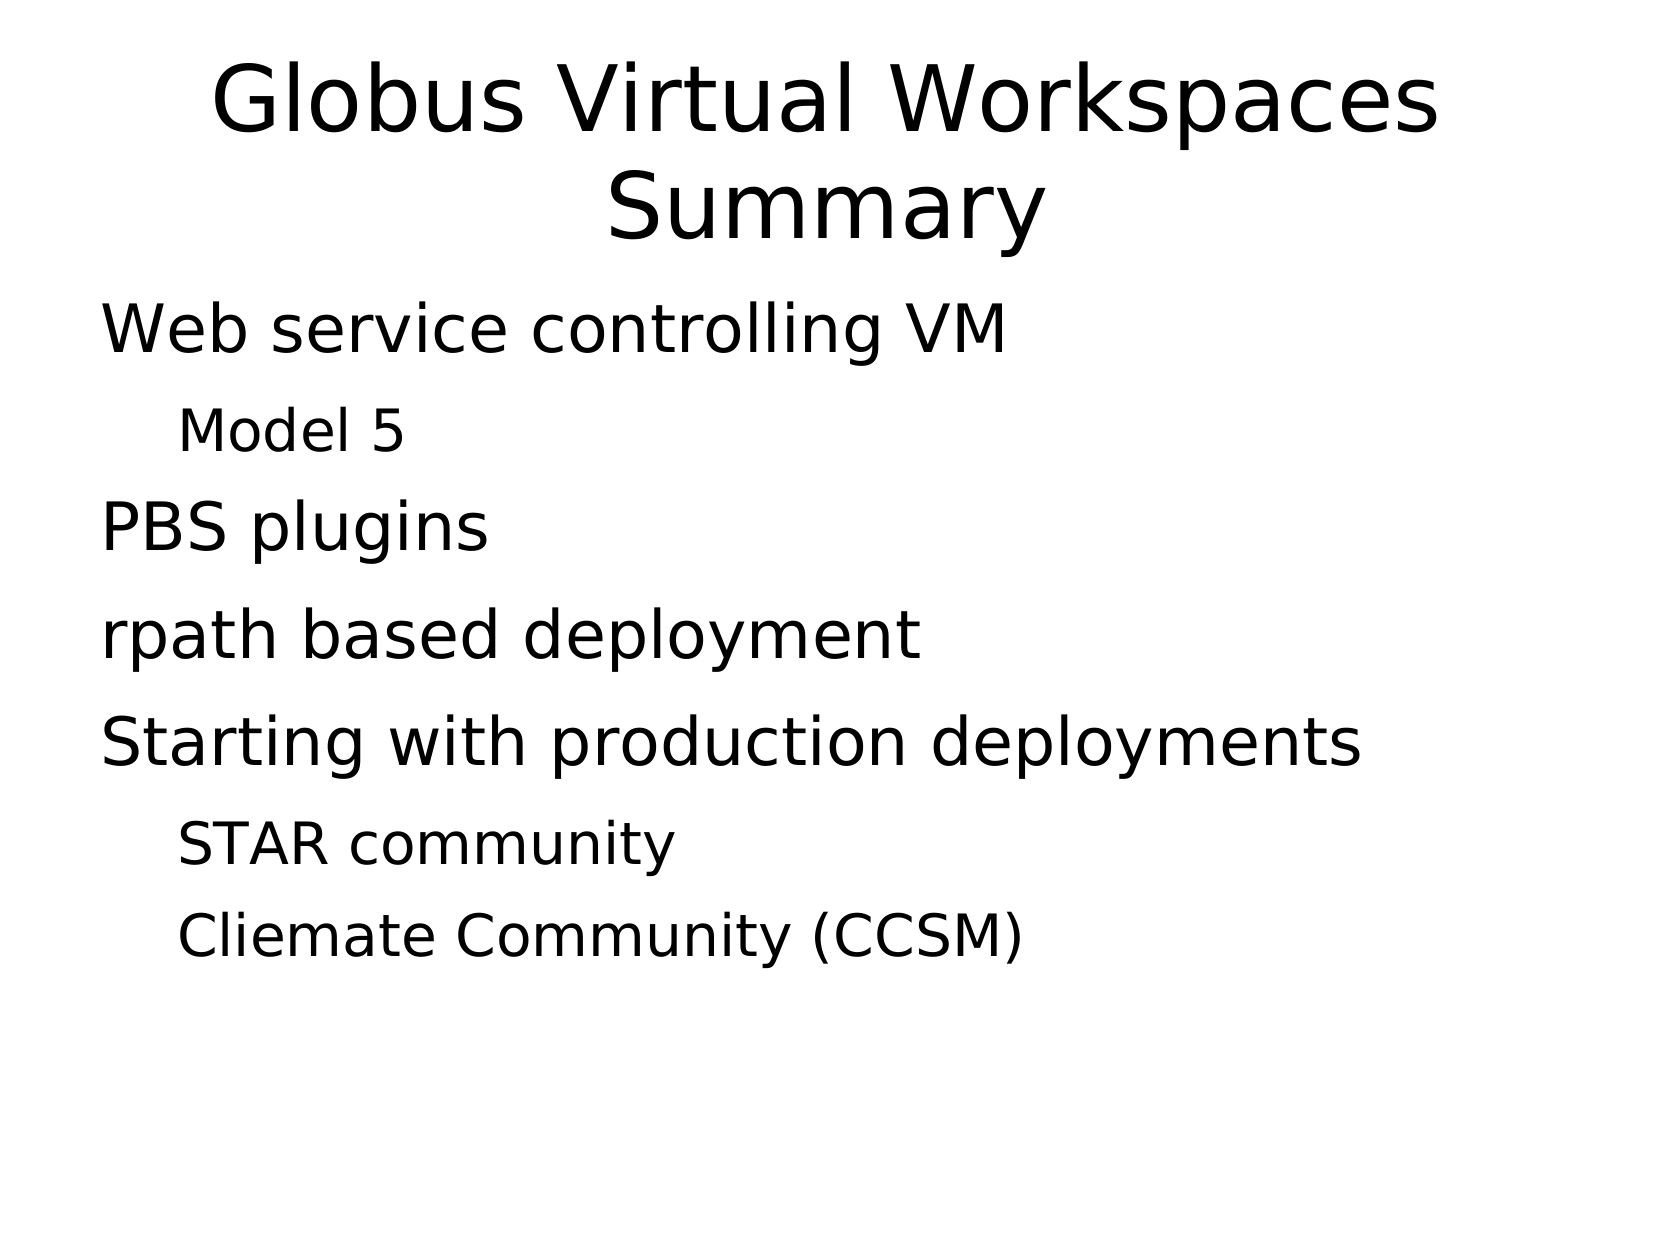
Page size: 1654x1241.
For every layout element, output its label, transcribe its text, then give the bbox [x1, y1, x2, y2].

title Globus Virtual Workspaces Summary [82, 45, 1571, 261]
list Web service controlling VM Model 5 PBS plugins rpath based deployment Starting with production deployments STAR community Cliemate Community (CCSM) [82, 290, 1571, 1094]
